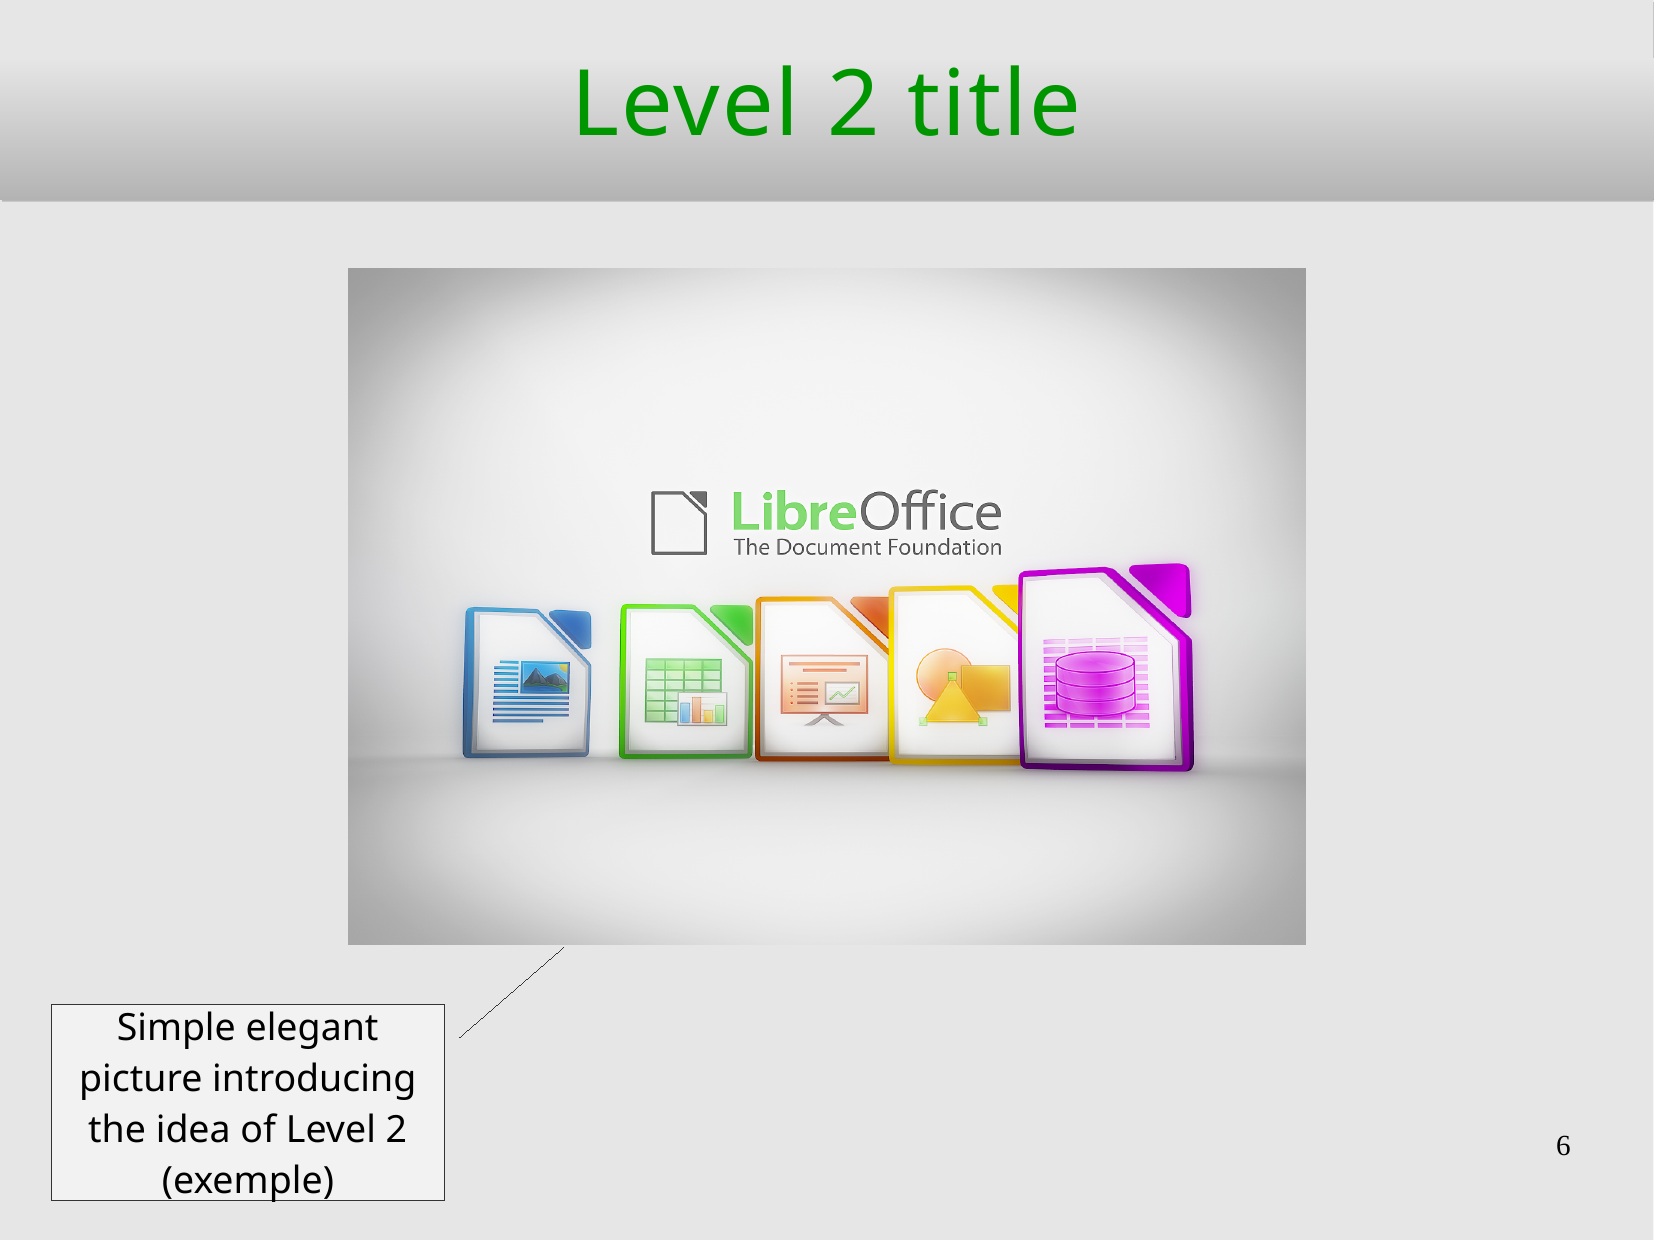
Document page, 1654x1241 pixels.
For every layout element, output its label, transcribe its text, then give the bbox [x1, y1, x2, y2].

picture [348, 268, 1306, 945]
text_box Simple elegant picture introducing the idea of Level 2 (exemple) [51, 1005, 445, 1201]
text_box Level 2 title [0, 0, 1654, 200]
